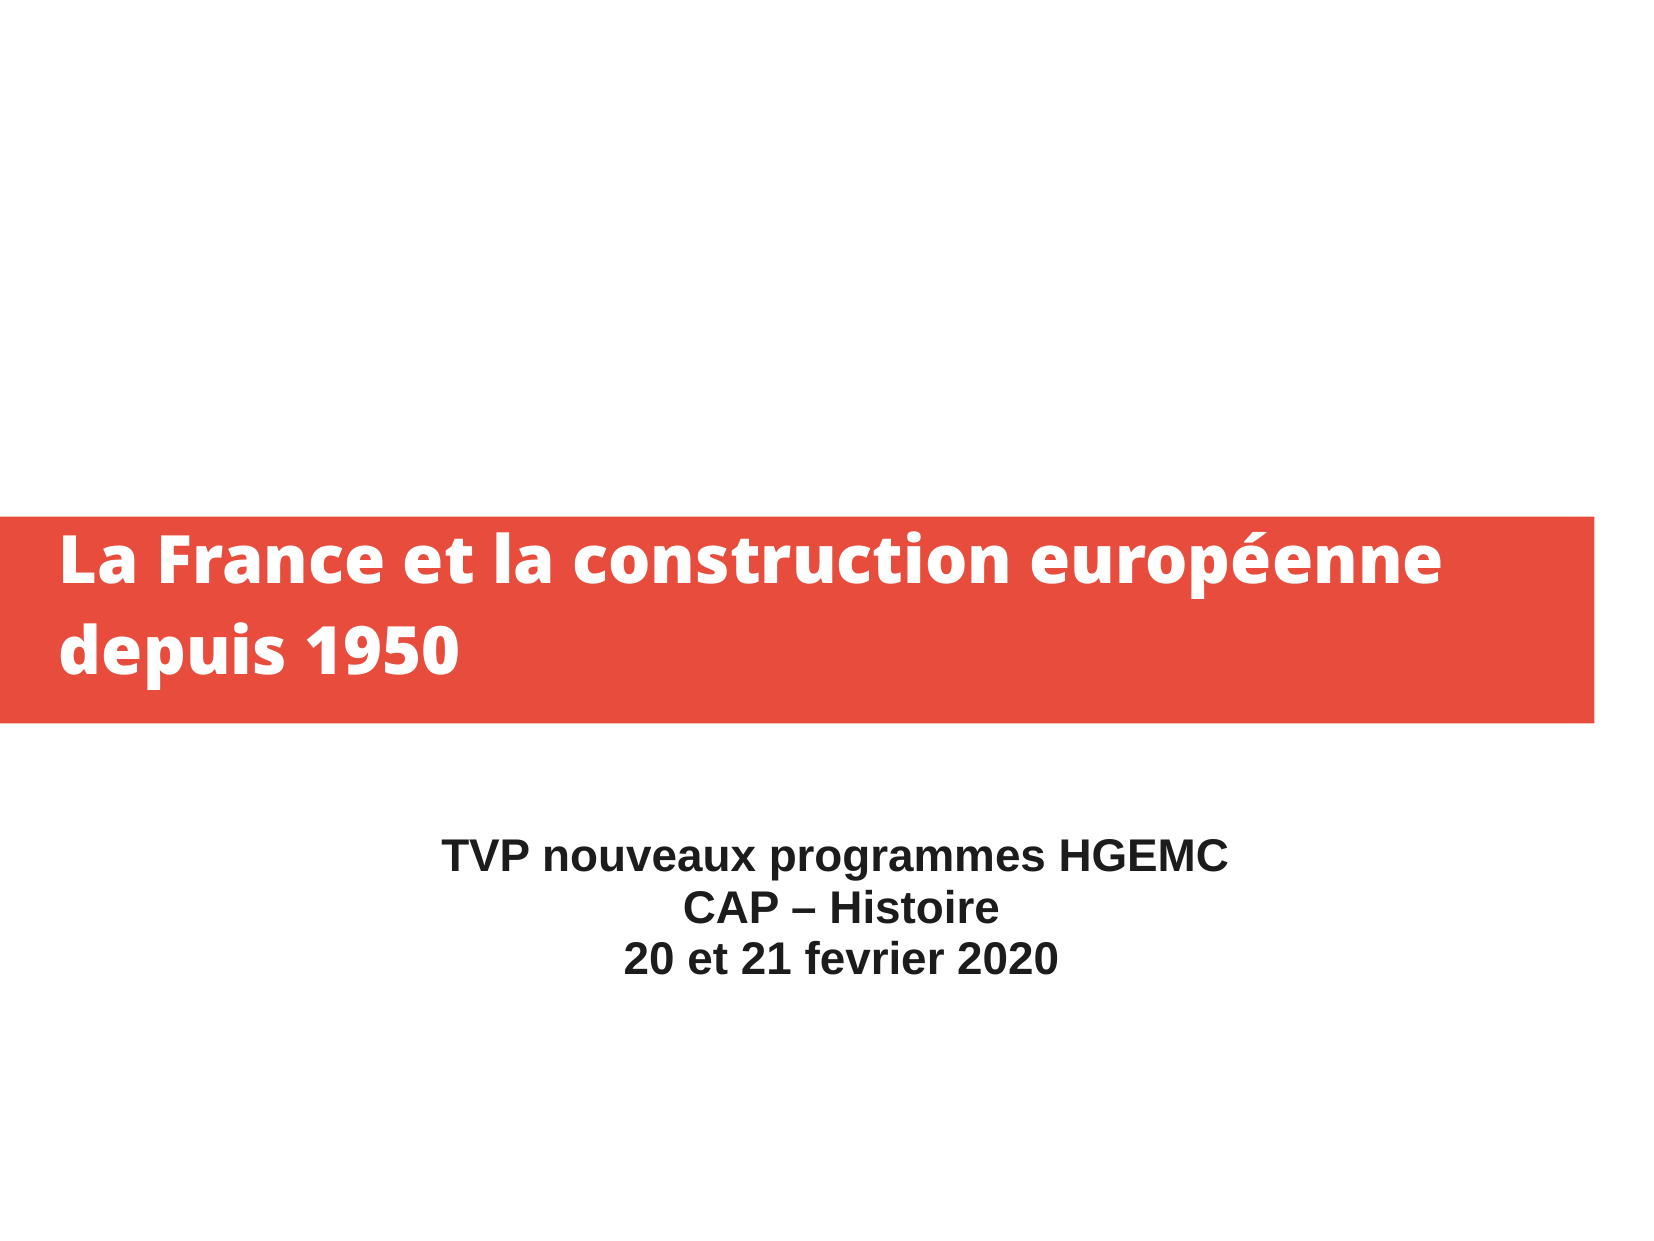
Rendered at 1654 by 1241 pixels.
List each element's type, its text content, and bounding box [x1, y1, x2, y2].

subtitle TVP nouveaux programmes HGEMC CAP – Histoire 20 et 21 fevrier 2020 [88, 767, 1595, 1182]
title La France et la construction européenne depuis 1950 [59, 546, 1595, 694]
